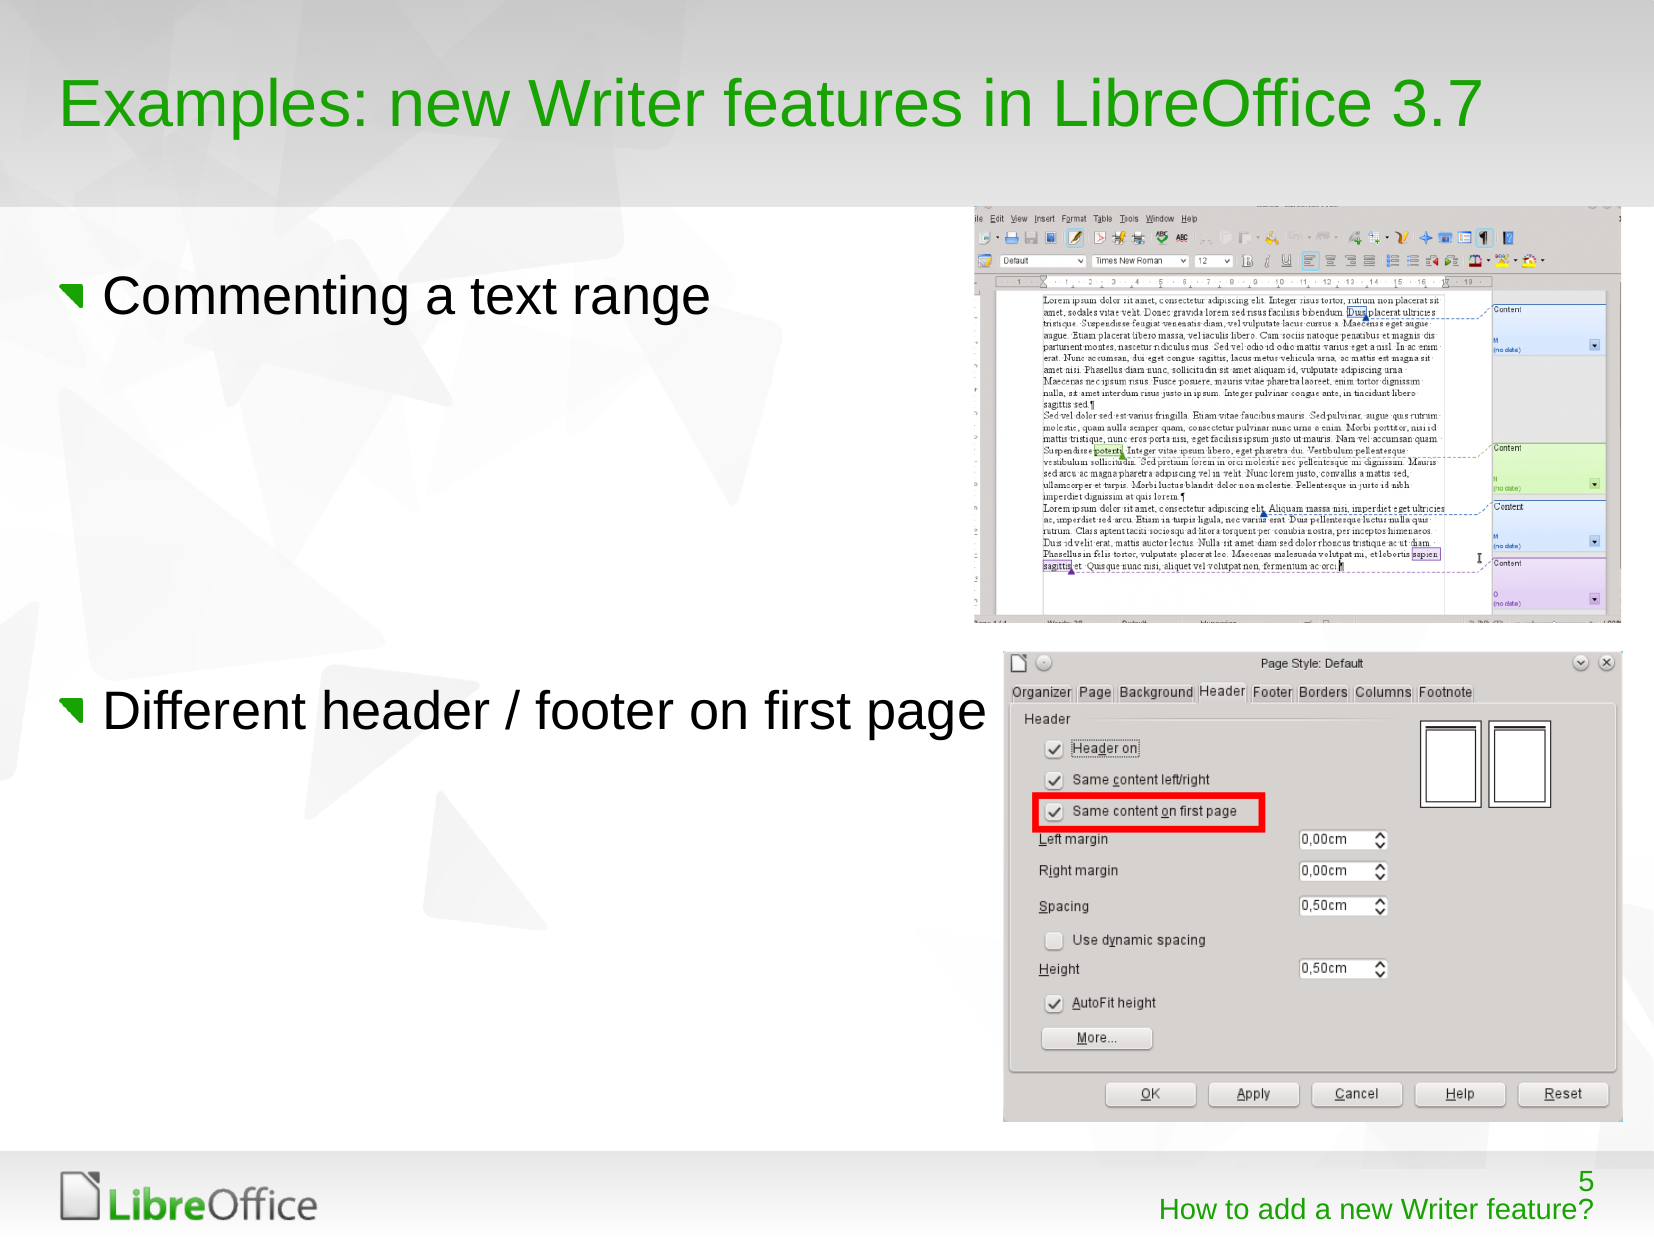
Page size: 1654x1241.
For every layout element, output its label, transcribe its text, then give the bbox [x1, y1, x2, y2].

picture [0, 0, 783, 931]
picture [41, 1152, 337, 1240]
picture [915, 206, 1654, 1169]
list Commenting a text range Different header / footer on first page [59, 265, 1595, 1114]
title Examples: new Writer features in LibreOffice 3.7 [59, 29, 1595, 178]
